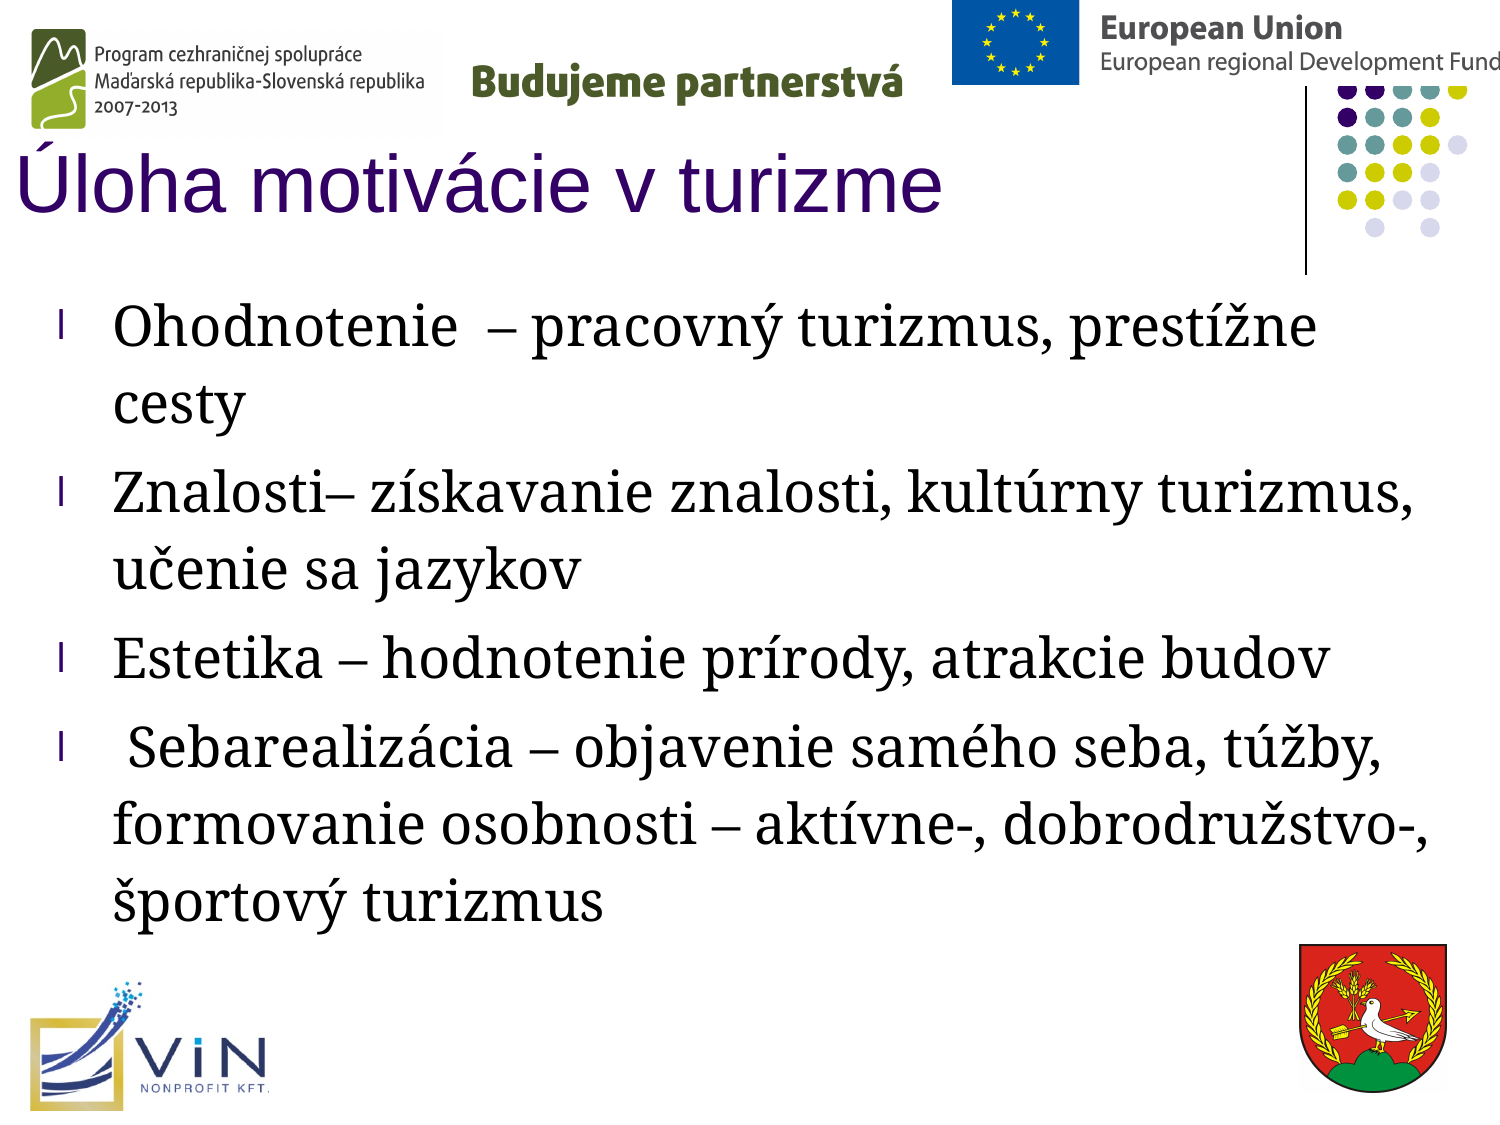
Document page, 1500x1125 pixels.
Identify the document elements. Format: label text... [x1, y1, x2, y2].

picture [952, 0, 1500, 87]
title Úloha motivácie v turizme [0, 113, 1313, 255]
picture [29, 29, 944, 140]
picture [1299, 944, 1447, 1093]
list Ohodnotenie – pracovný turizmus, prestížne cesty Znalosti– získavanie znalosti, kultúrny turizmus, učenie sa jazykov Estetika – hodnotenie prírody, atrakcie budov Sebarealizácia – objavenie samého seba, túžby, formovanie osobnosti – aktívne-, dobrodružstvo-, športový turizmus [41, 278, 1447, 965]
picture [7, 980, 269, 1111]
